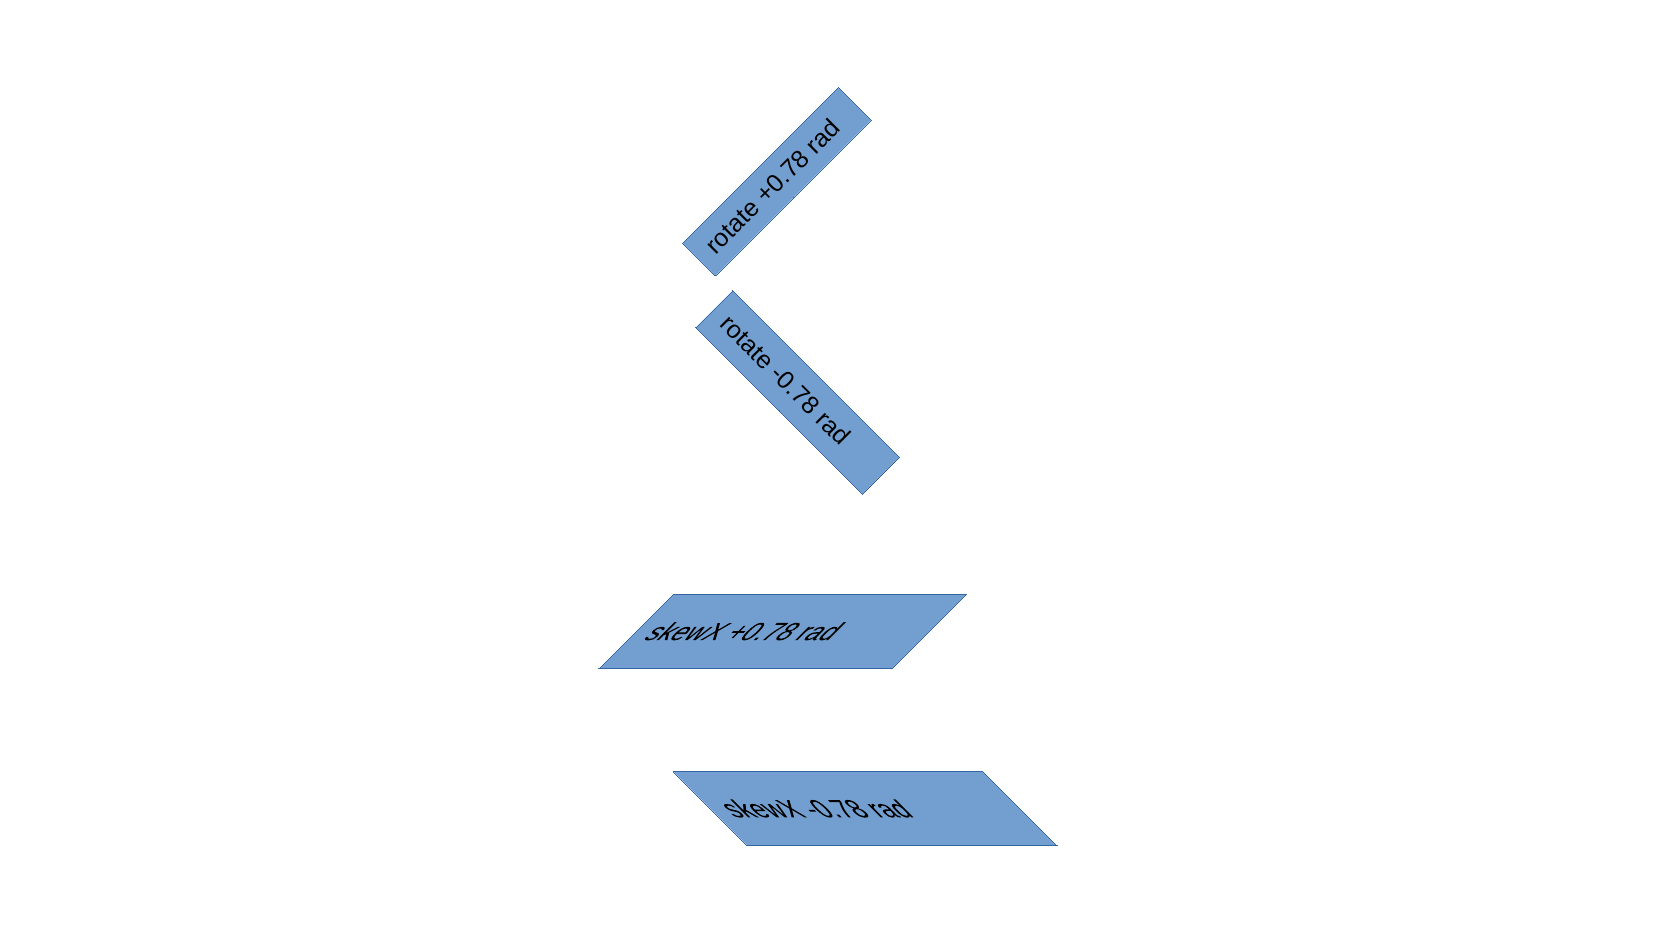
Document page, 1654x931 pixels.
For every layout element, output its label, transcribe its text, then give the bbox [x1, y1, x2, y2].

text_box skewX -0.78 rad [673, 771, 1058, 846]
text_box rotate -0.78 rad [695, 290, 900, 495]
text_box rotate +0.78 rad [682, 87, 872, 276]
text_box skewX +0.78 rad [598, 594, 967, 669]
